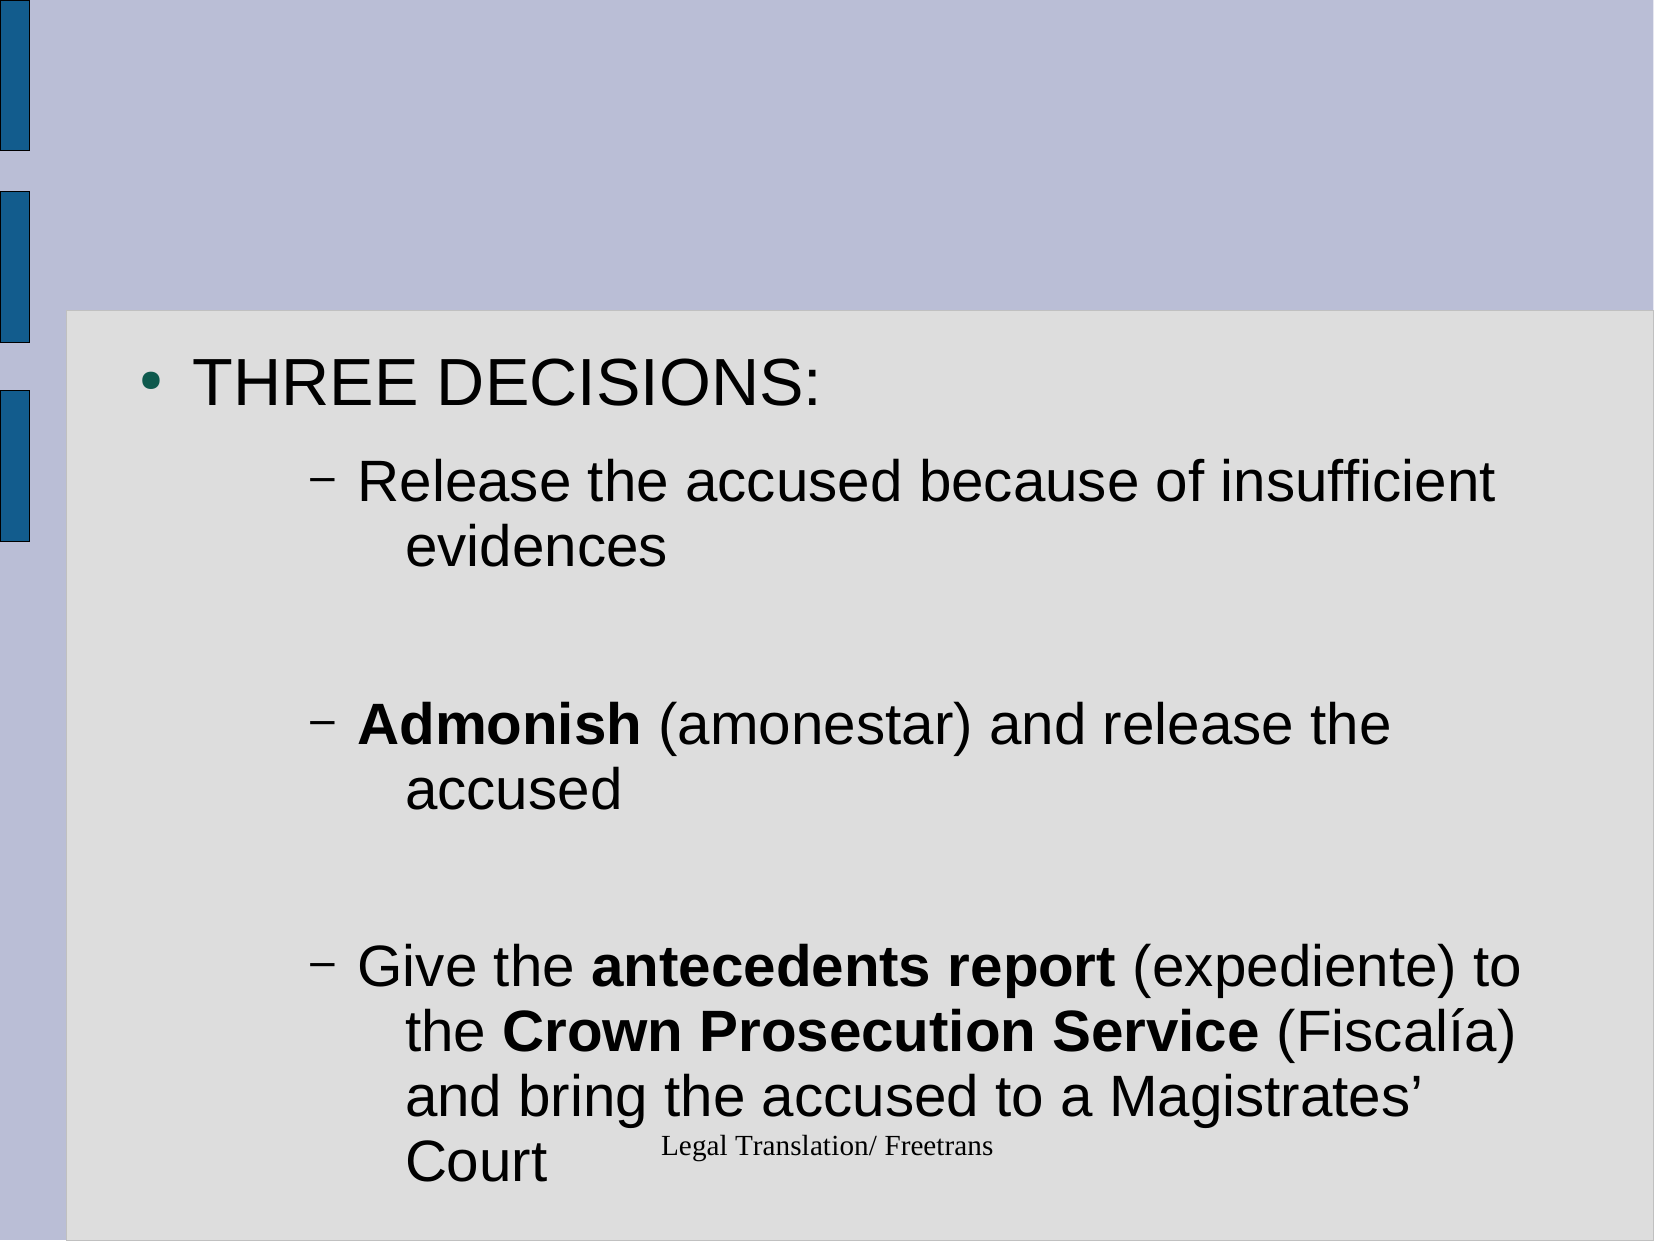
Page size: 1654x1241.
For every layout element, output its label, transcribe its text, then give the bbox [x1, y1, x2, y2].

list THREE DECISIONS: Release the accused because of insufficient evidences Admonish (amonestar) and release the accused Give the antecedents report (expediente) to the Crown Prosecution Service (Fiscalía) and bring the accused to a Magistrates’ Court [121, 344, 1534, 1197]
